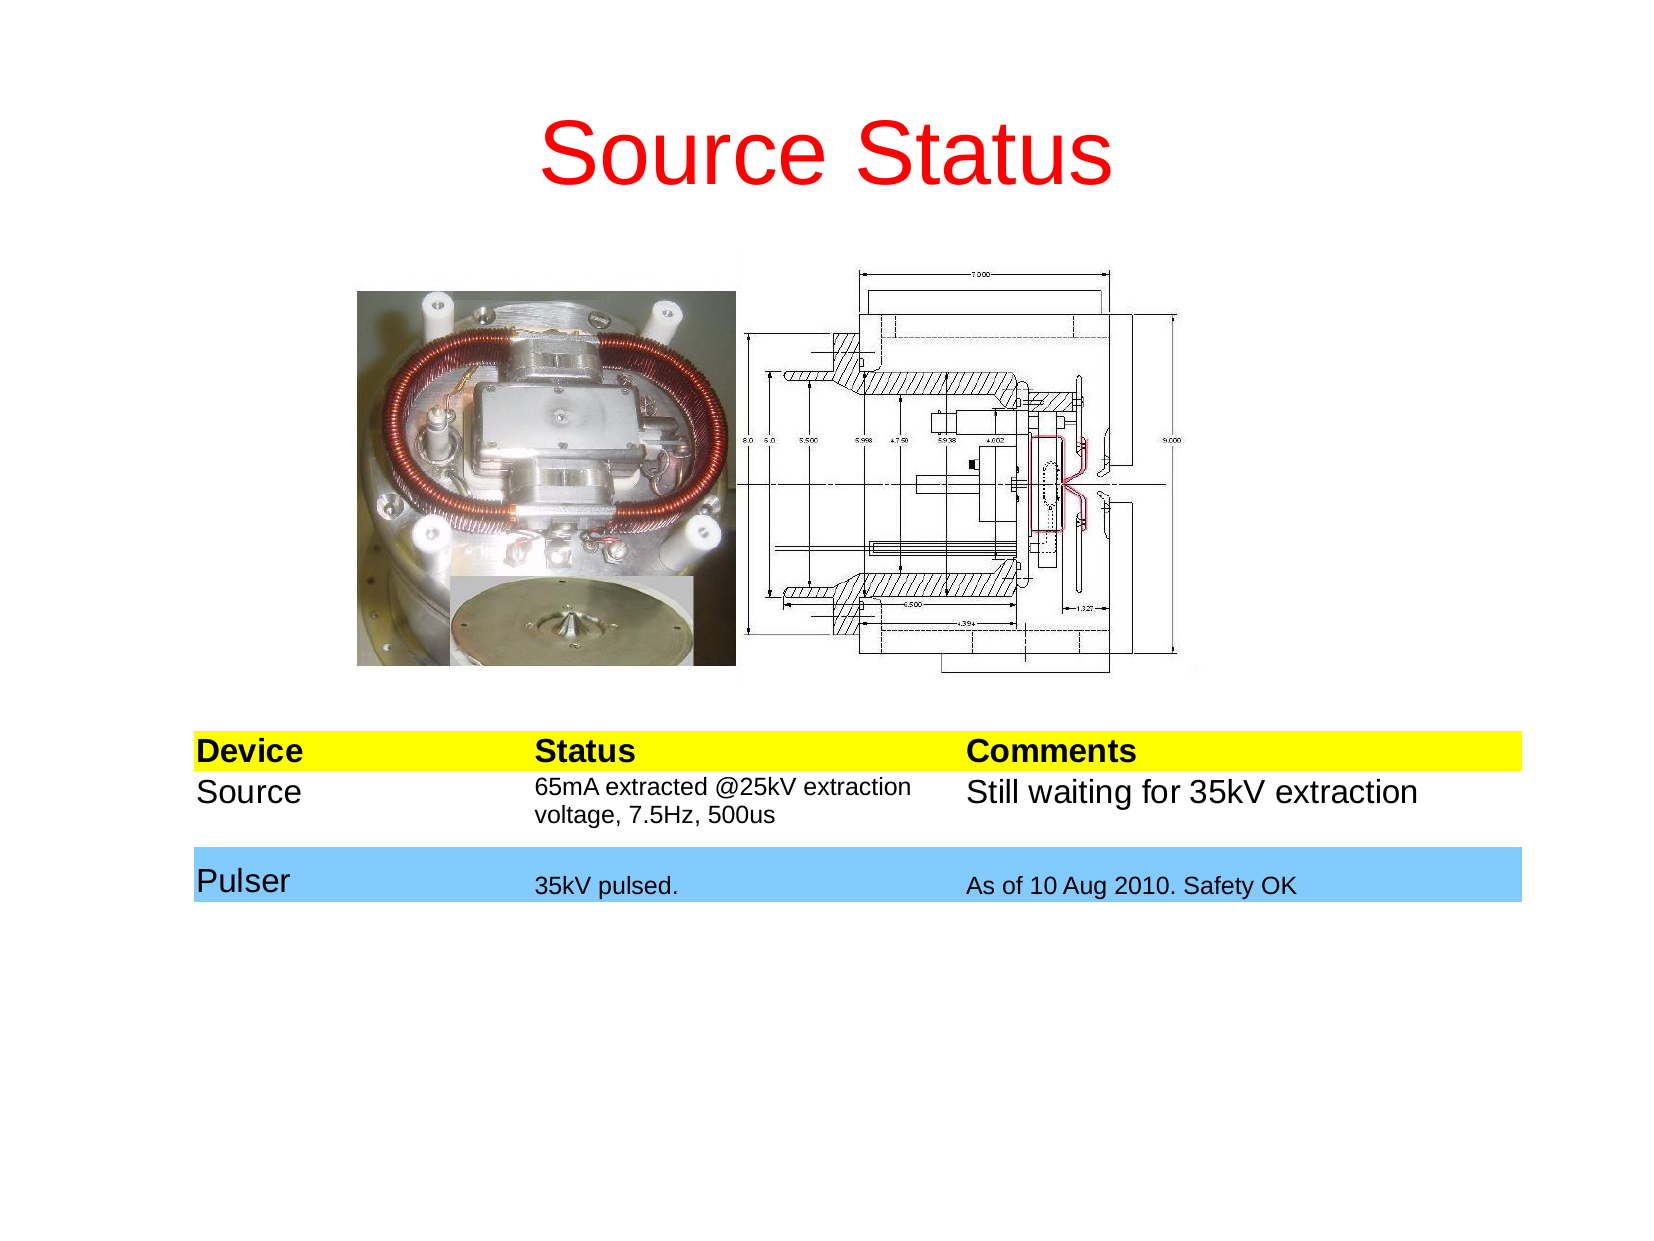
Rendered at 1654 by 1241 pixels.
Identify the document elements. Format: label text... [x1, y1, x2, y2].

title Source Status [82, 49, 1571, 257]
chart [194, 731, 1525, 984]
picture [356, 232, 1208, 706]
